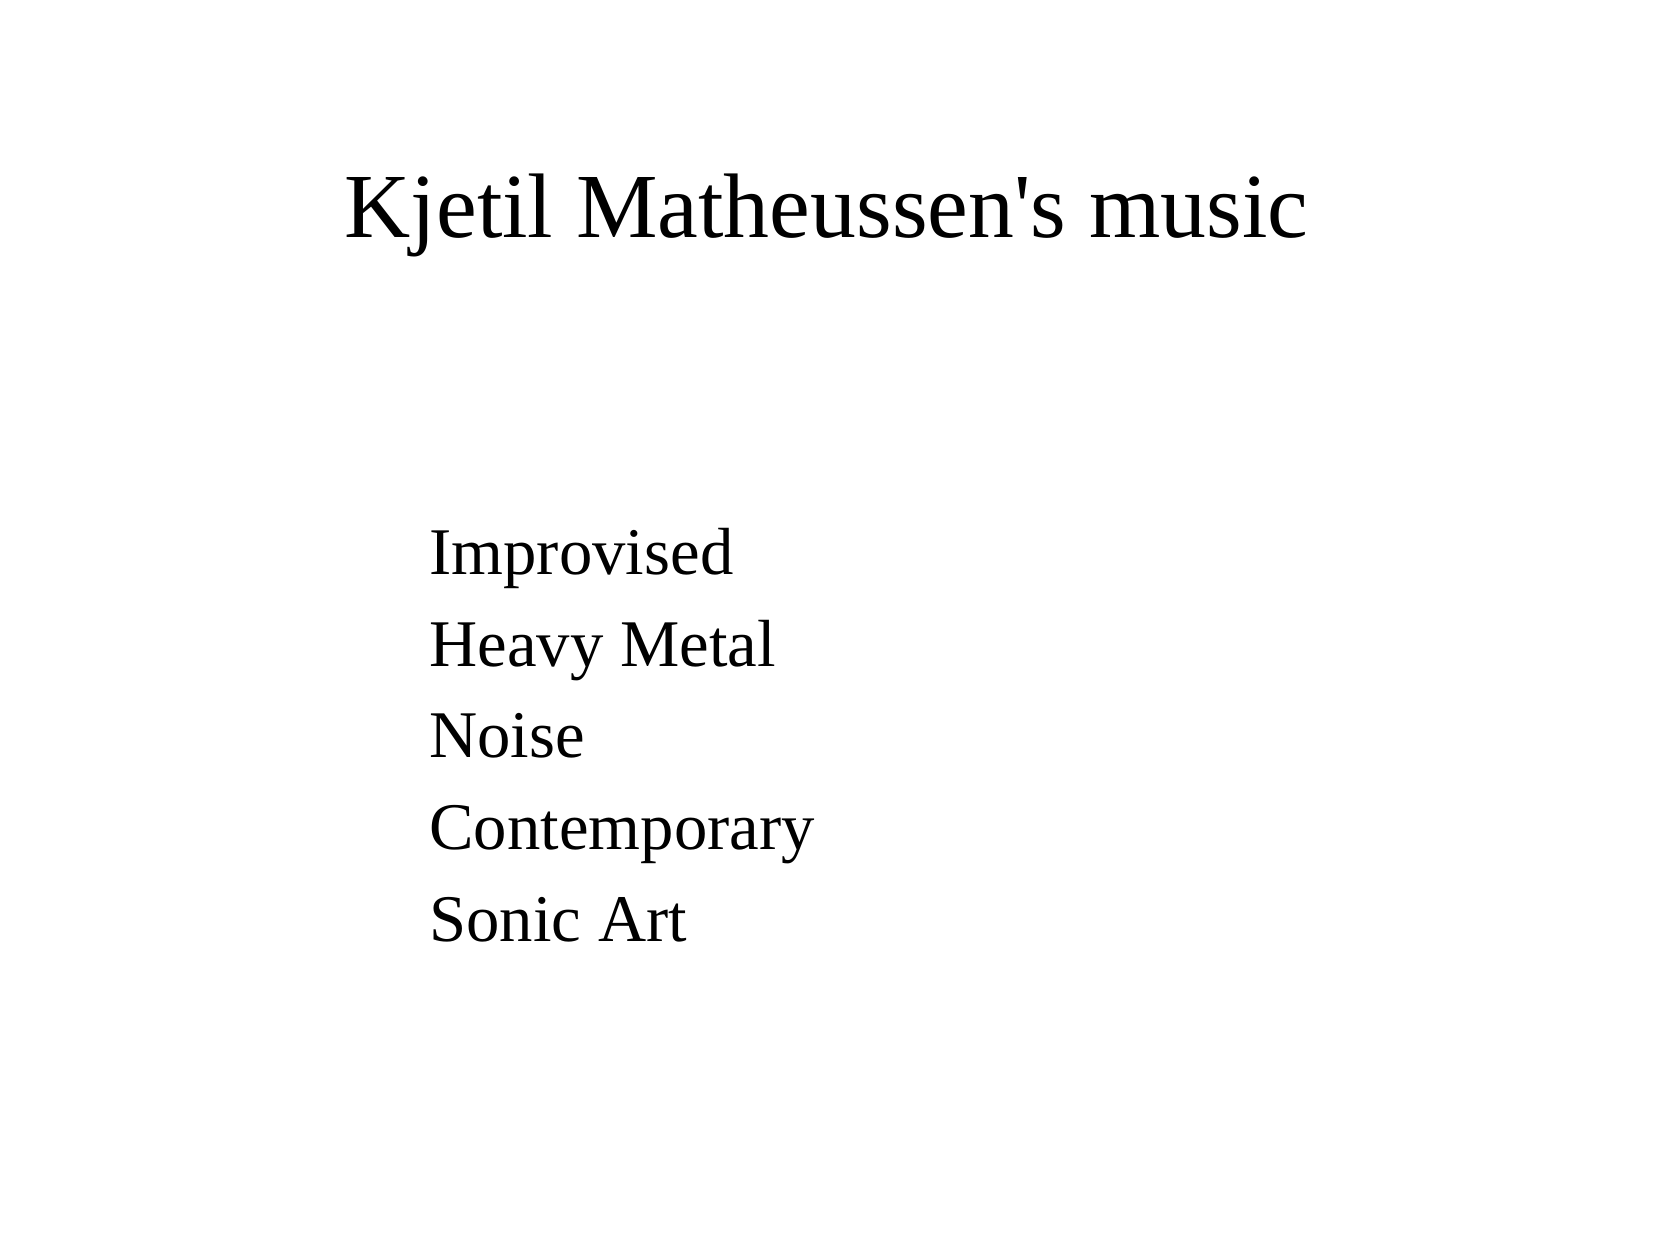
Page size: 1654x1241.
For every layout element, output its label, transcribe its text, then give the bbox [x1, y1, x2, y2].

subtitle Improvised Heavy Metal Noise Contemporary Sonic Art [121, 344, 1534, 1127]
title Kjetil Matheussen's music [121, 102, 1534, 311]
